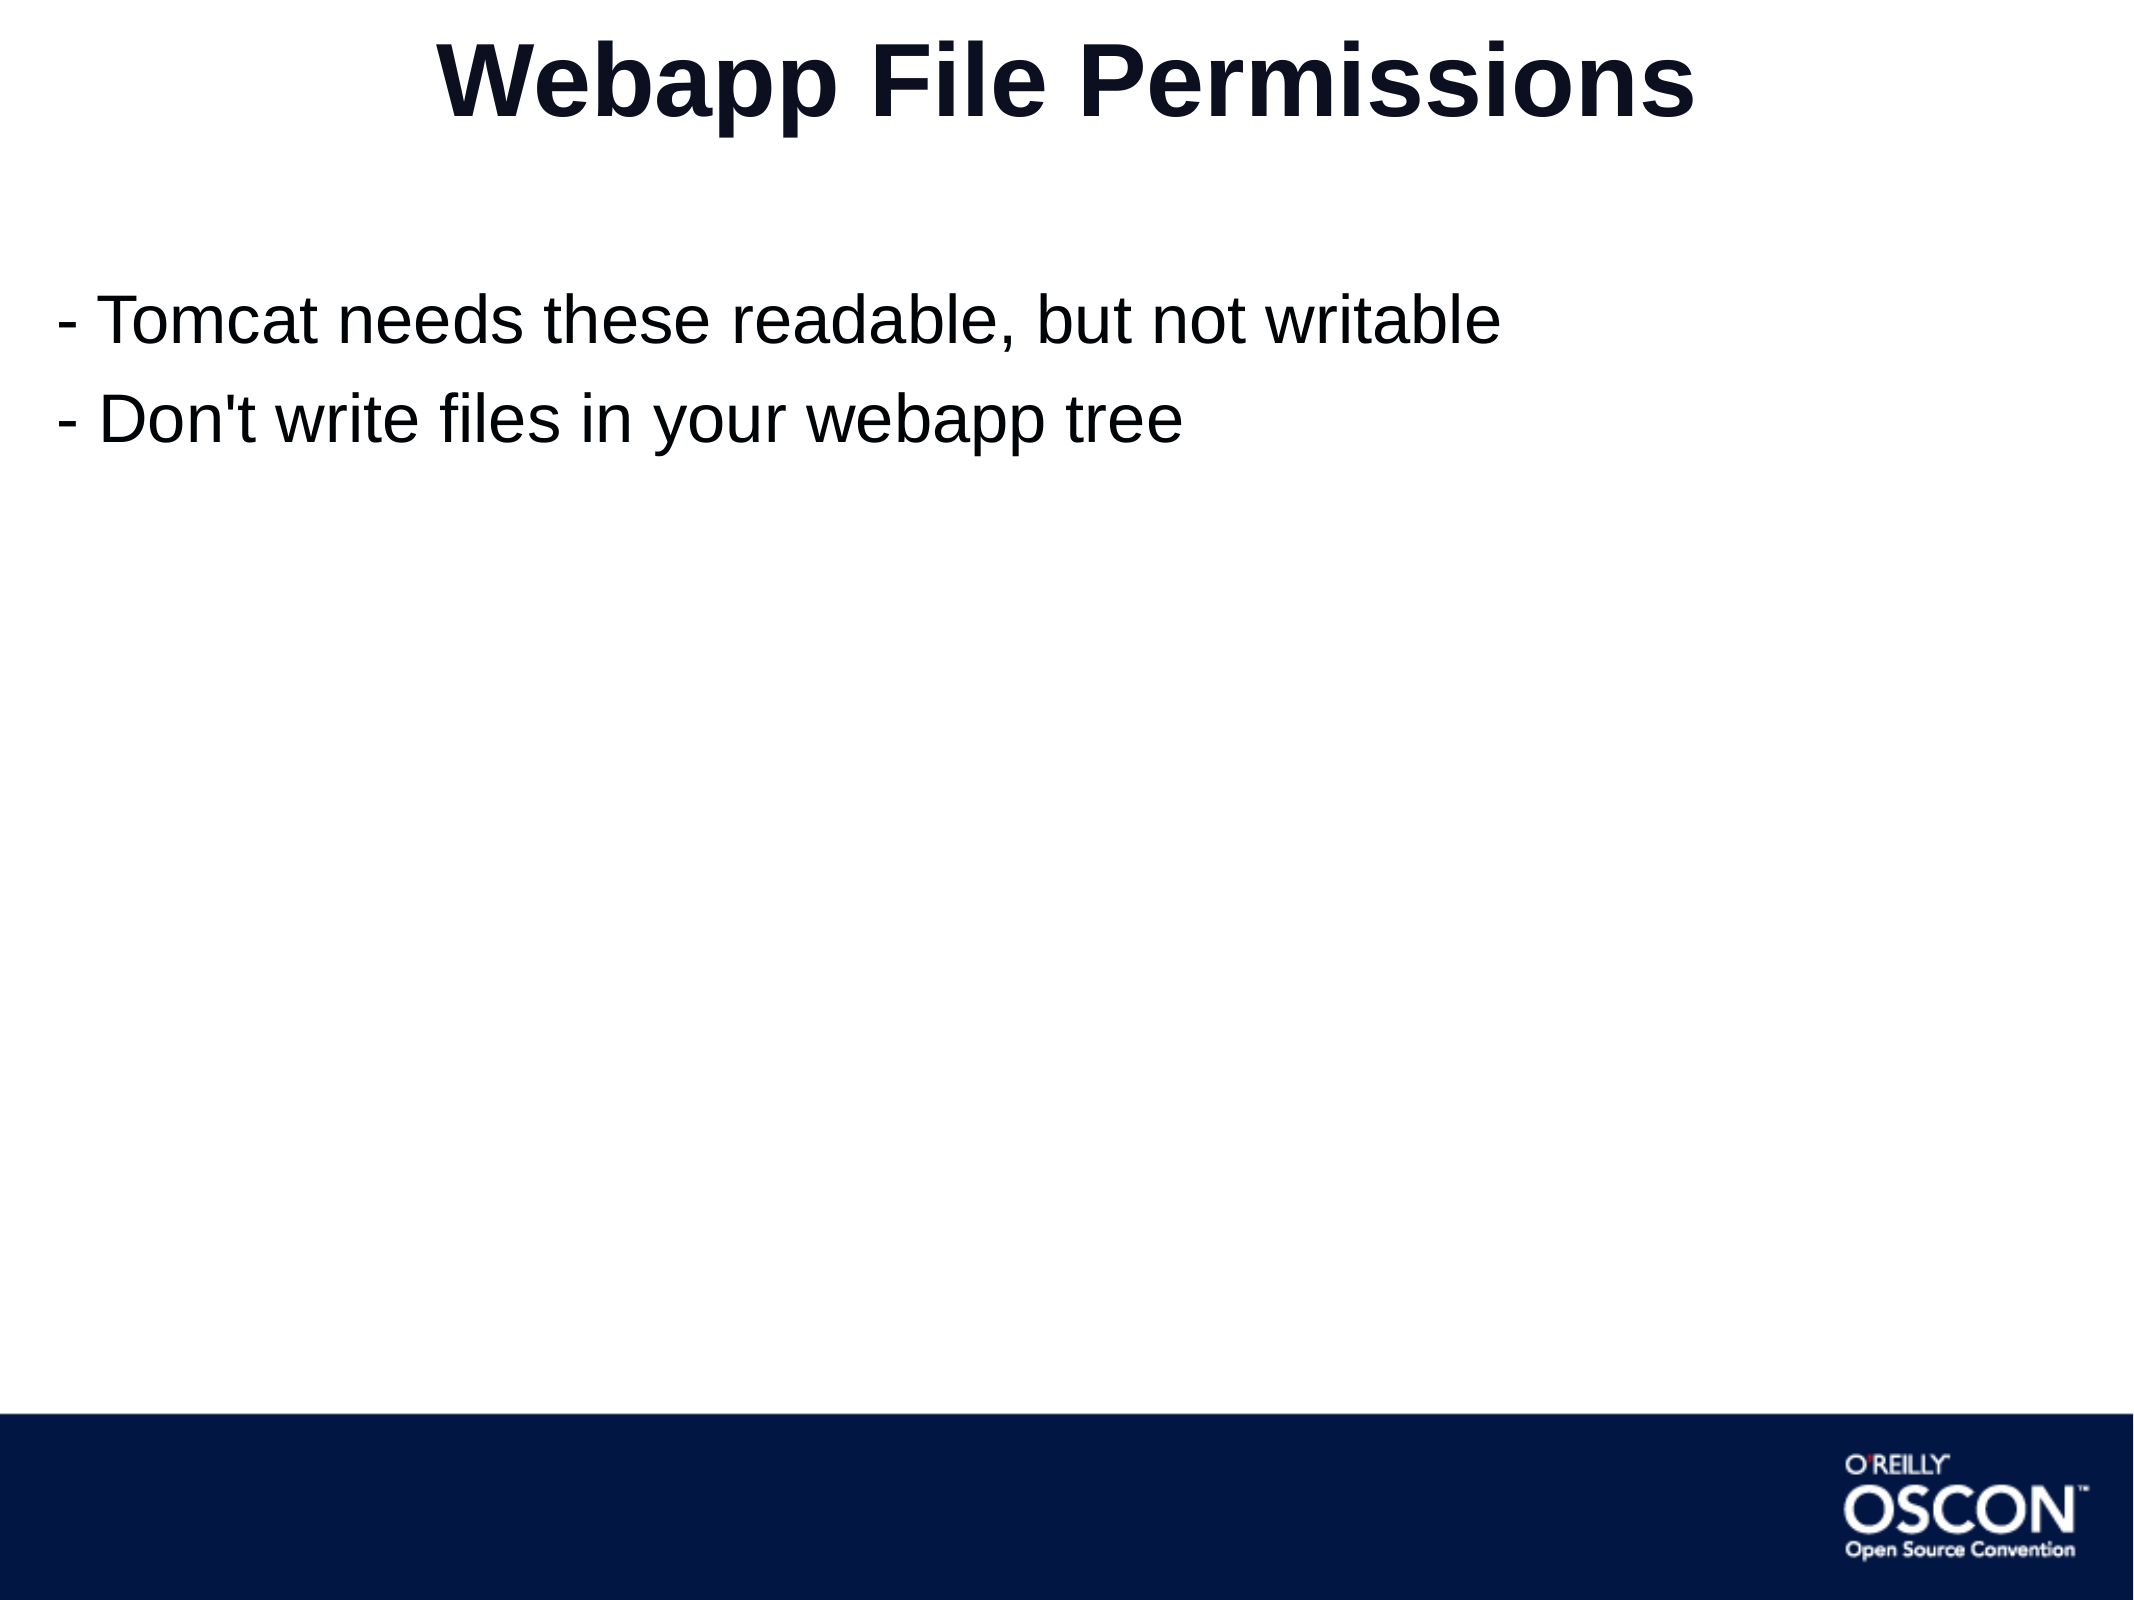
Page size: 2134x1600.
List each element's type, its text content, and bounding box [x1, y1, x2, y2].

title Webapp File Permissions [41, 0, 2094, 151]
picture [0, 0, 2134, 1600]
list - Tomcat needs these readable, but not writable - Don't write files in your webapp tree [47, 168, 2100, 1436]
